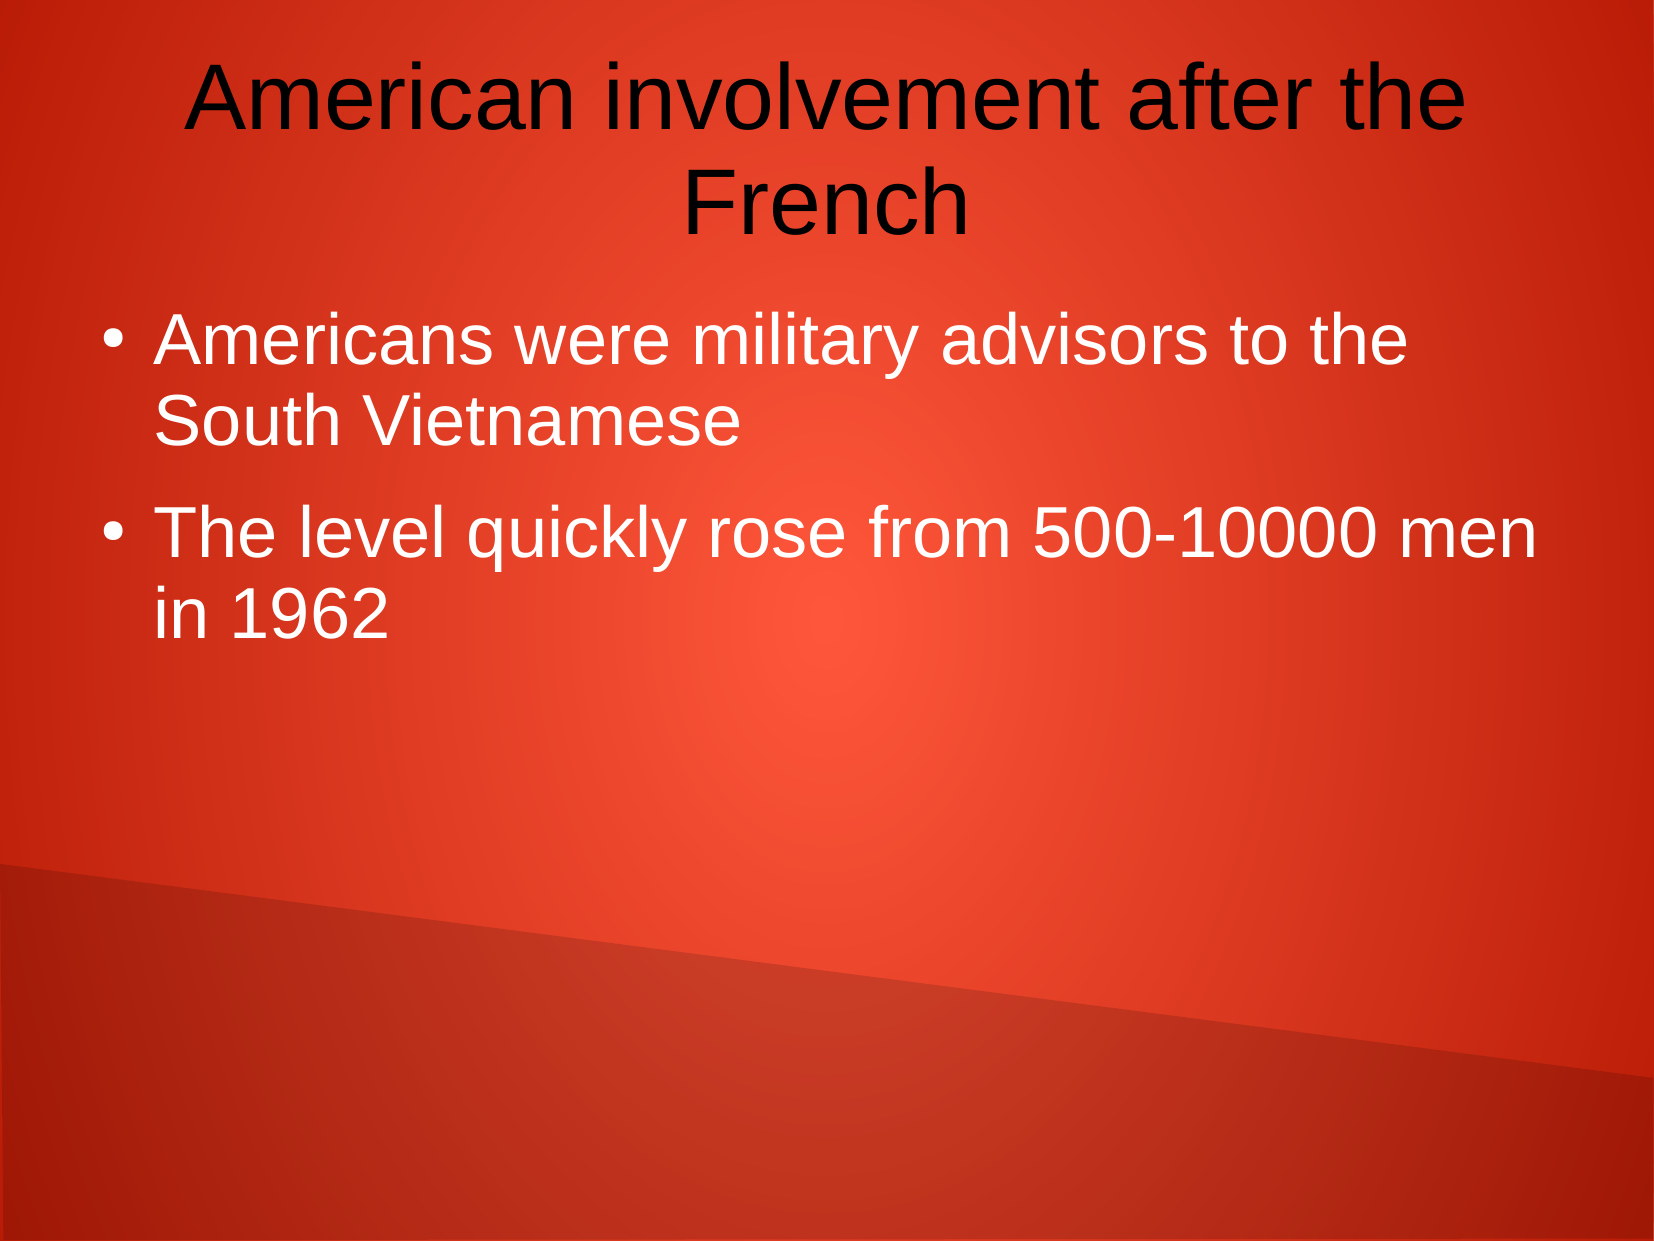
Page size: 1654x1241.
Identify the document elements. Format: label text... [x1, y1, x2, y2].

title American involvement after the French [82, 45, 1571, 255]
list Americans were military advisors to the South Vietnamese The level quickly rose from 500-10000 men in 1962 [82, 299, 1571, 1019]
